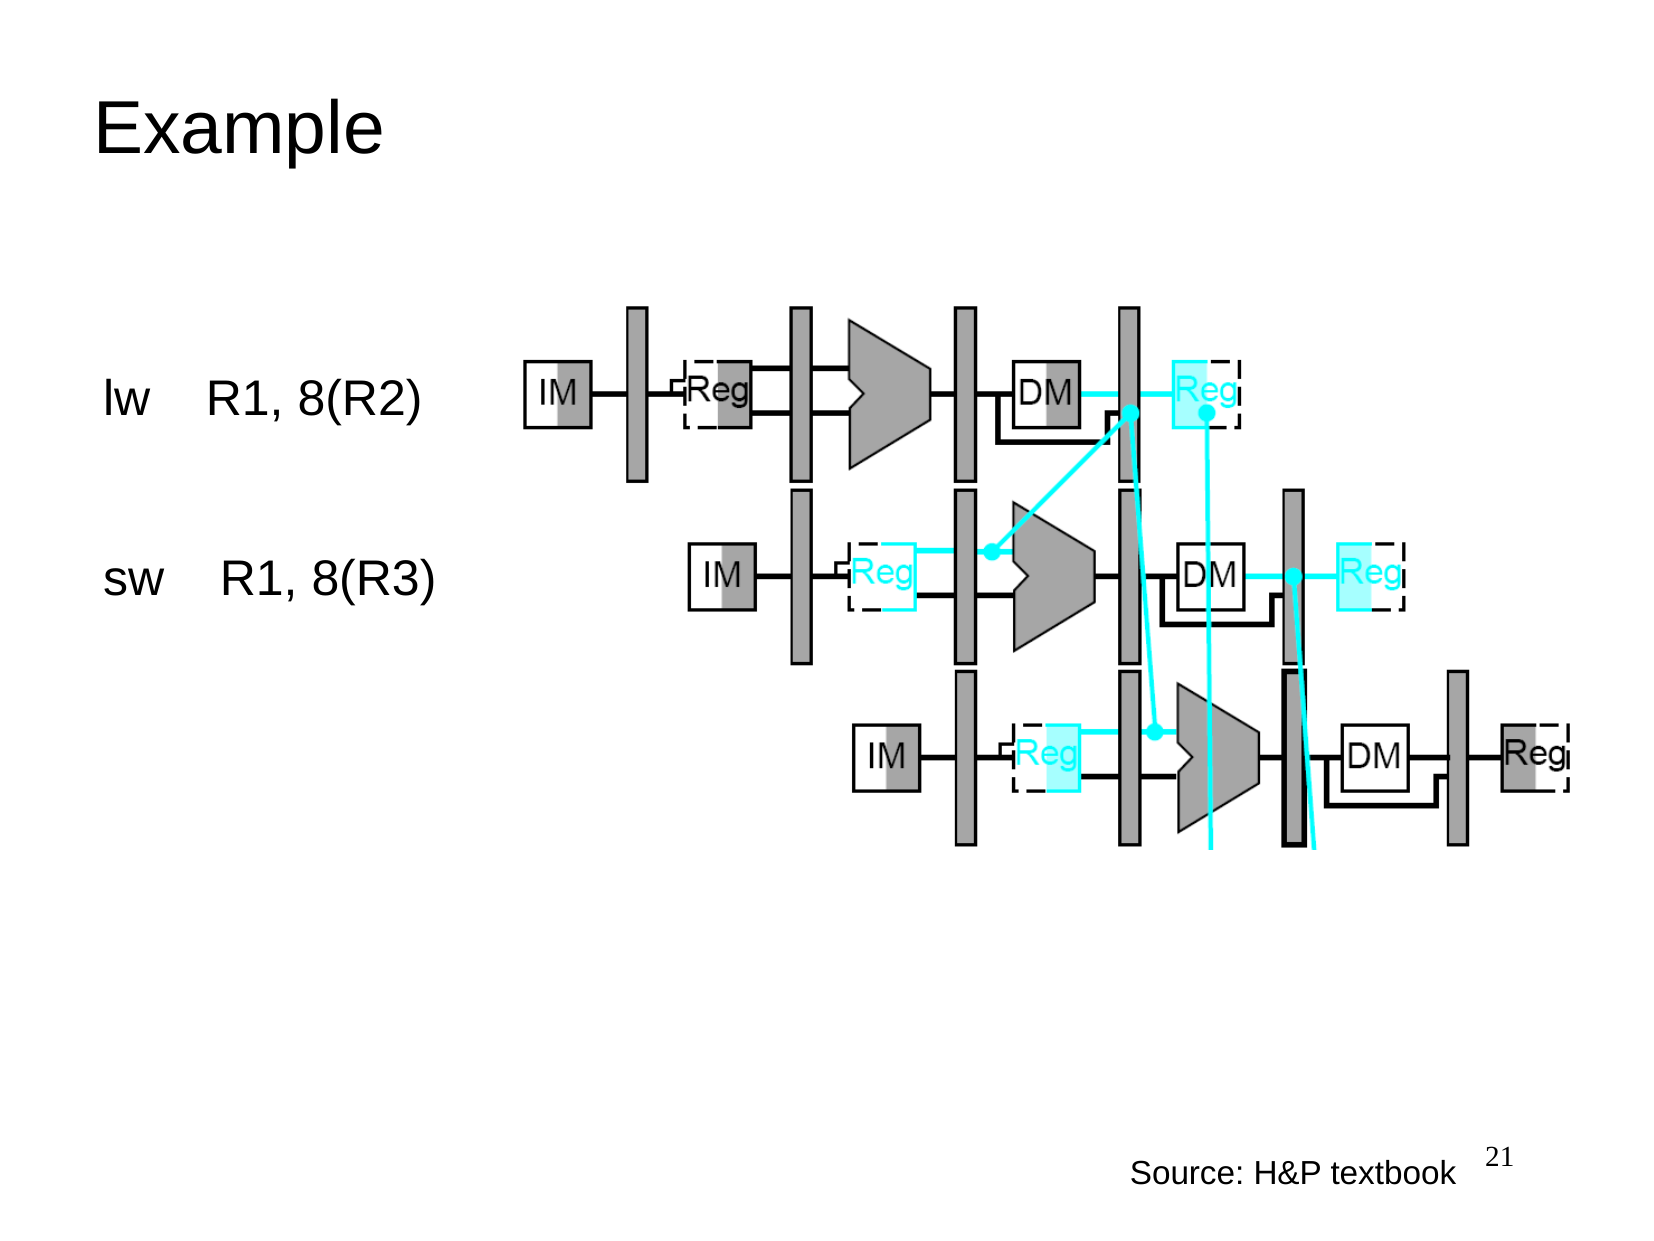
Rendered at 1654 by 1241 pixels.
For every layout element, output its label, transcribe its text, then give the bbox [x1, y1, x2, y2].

text_box <number> [1184, 1129, 1530, 1213]
text_box Example [78, 71, 401, 177]
text_box lw R1, 8(R2) sw R1, 8(R3) [74, 358, 452, 614]
picture [482, 275, 1589, 850]
text_box Source: H&P textbook [1103, 1143, 1472, 1199]
